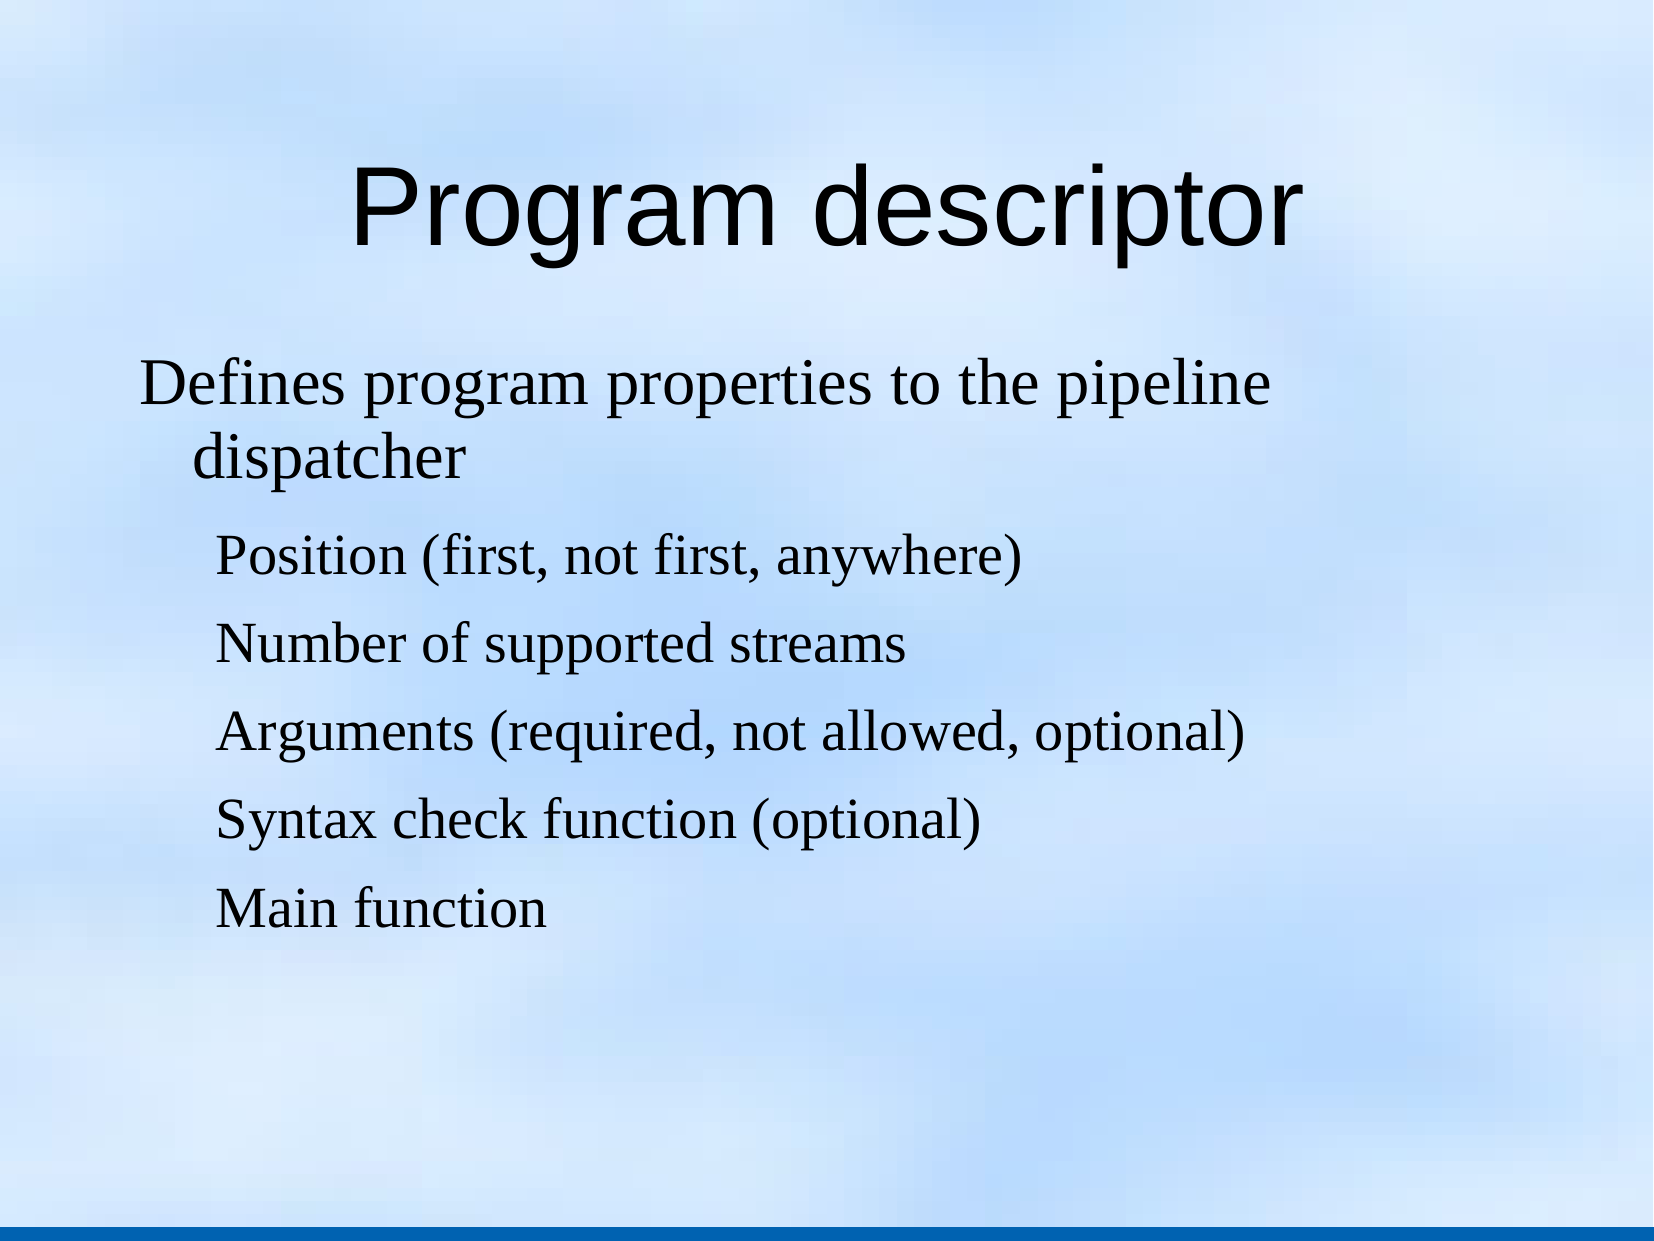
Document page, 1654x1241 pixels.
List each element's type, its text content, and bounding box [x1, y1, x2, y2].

picture [0, 0, 1654, 1227]
list Defines program properties to the pipeline dispatcher Position (first, not first, anywhere) Number of supported streams Arguments (required, not allowed, optional) Syntax check function (optional) Main function [121, 344, 1533, 1127]
title Program descriptor [121, 102, 1533, 311]
